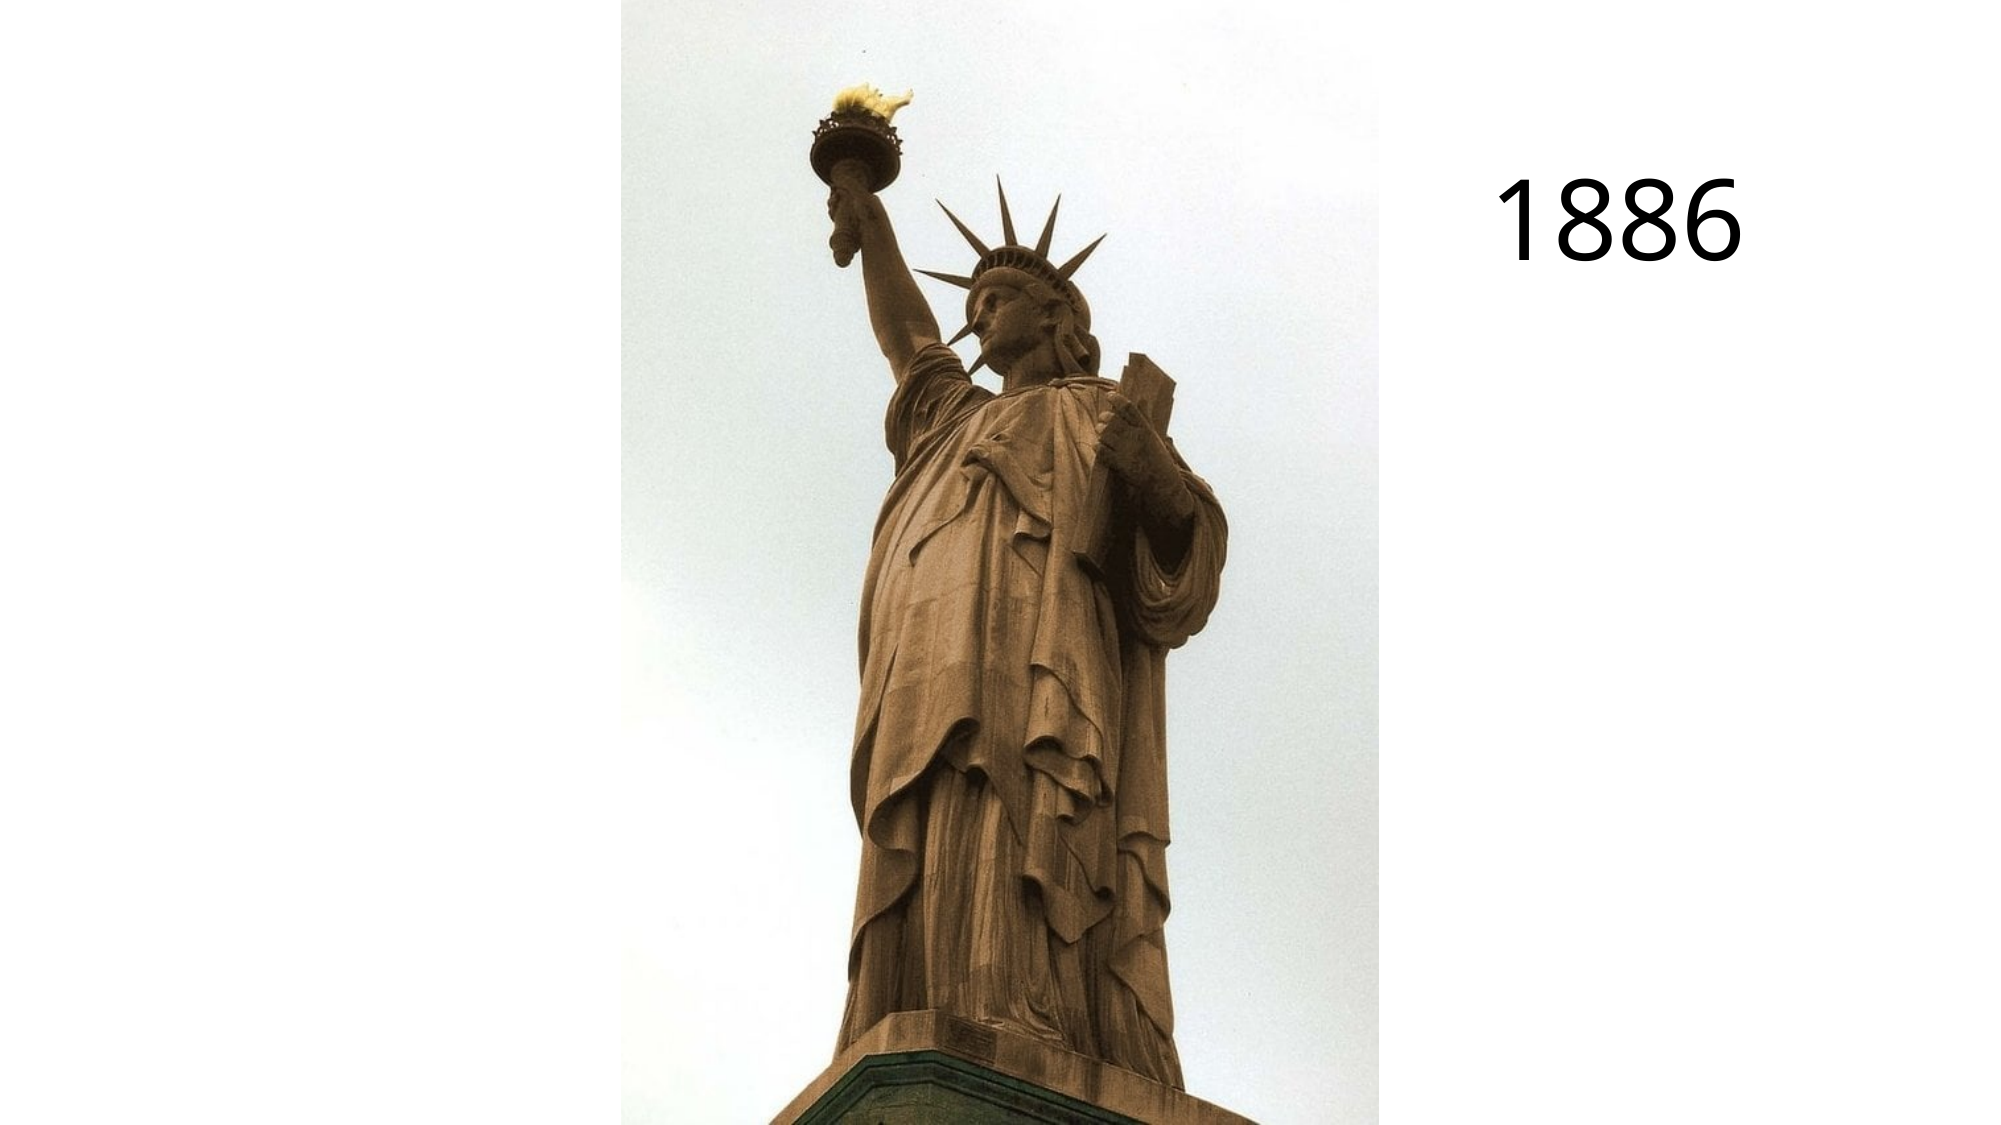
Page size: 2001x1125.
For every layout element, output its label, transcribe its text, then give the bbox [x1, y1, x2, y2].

picture [621, 0, 1379, 1125]
text_box 1886 [1474, 140, 1946, 292]
